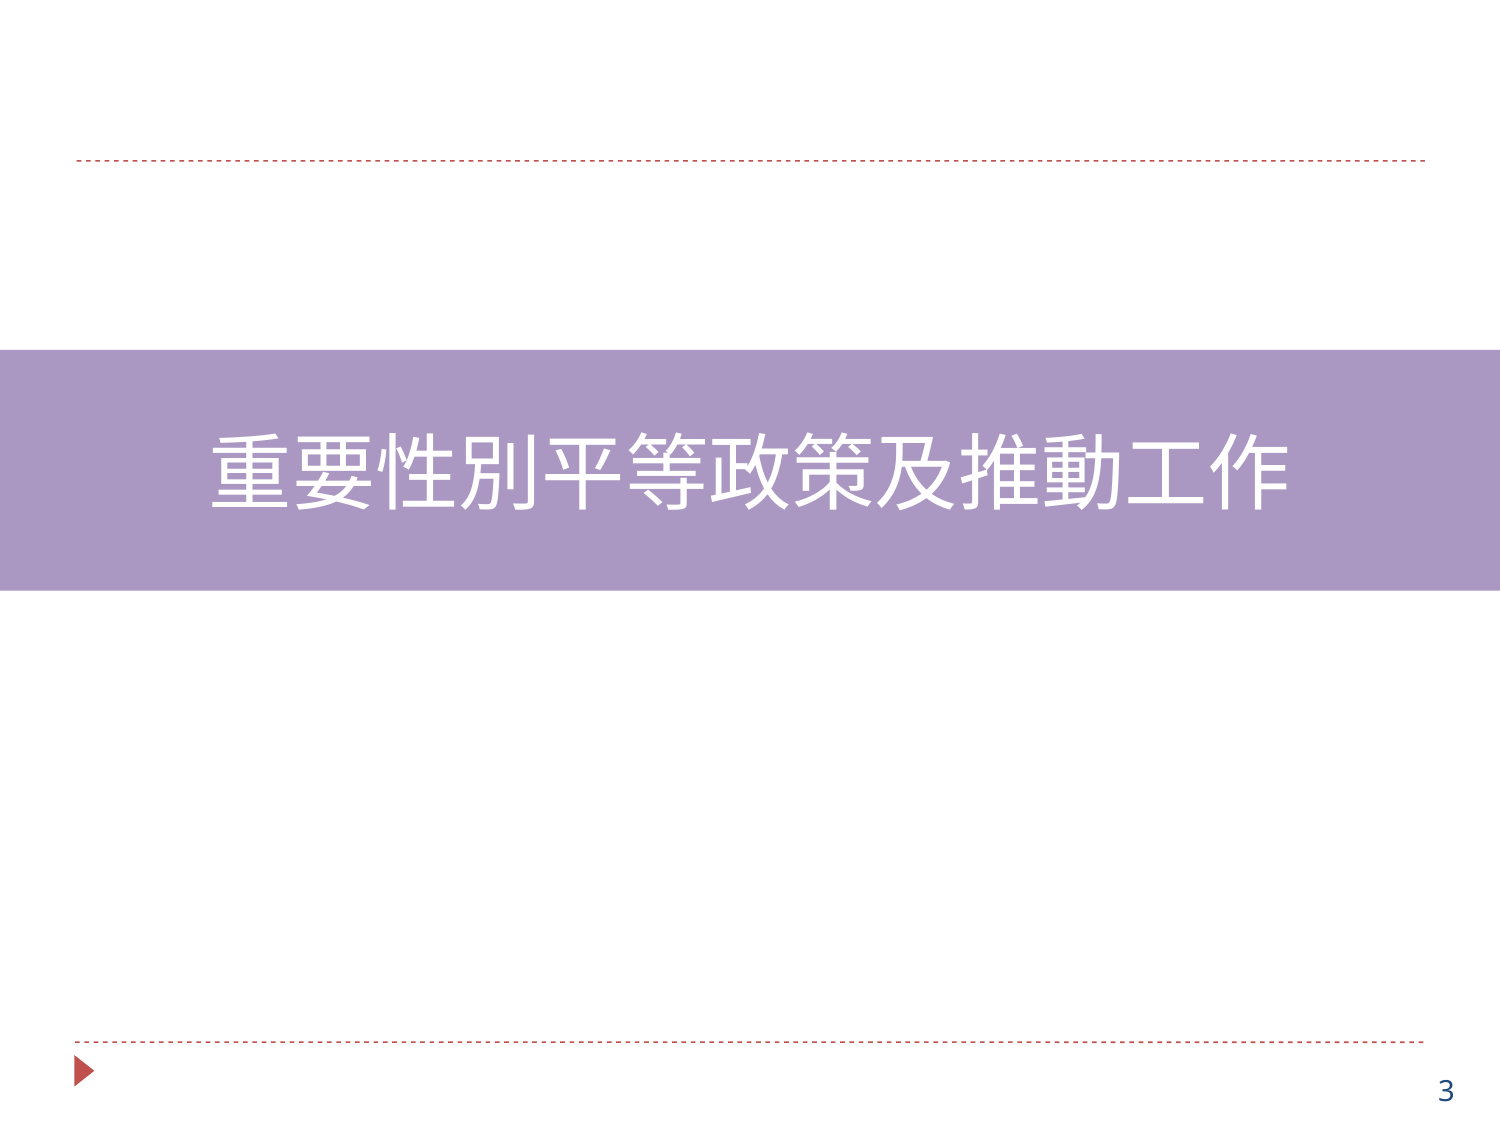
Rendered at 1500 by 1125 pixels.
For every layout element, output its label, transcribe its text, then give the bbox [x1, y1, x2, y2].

text_box 3 [1423, 1065, 1500, 1125]
text_box 重要性別平等政策及推動工作 [0, 349, 1500, 591]
